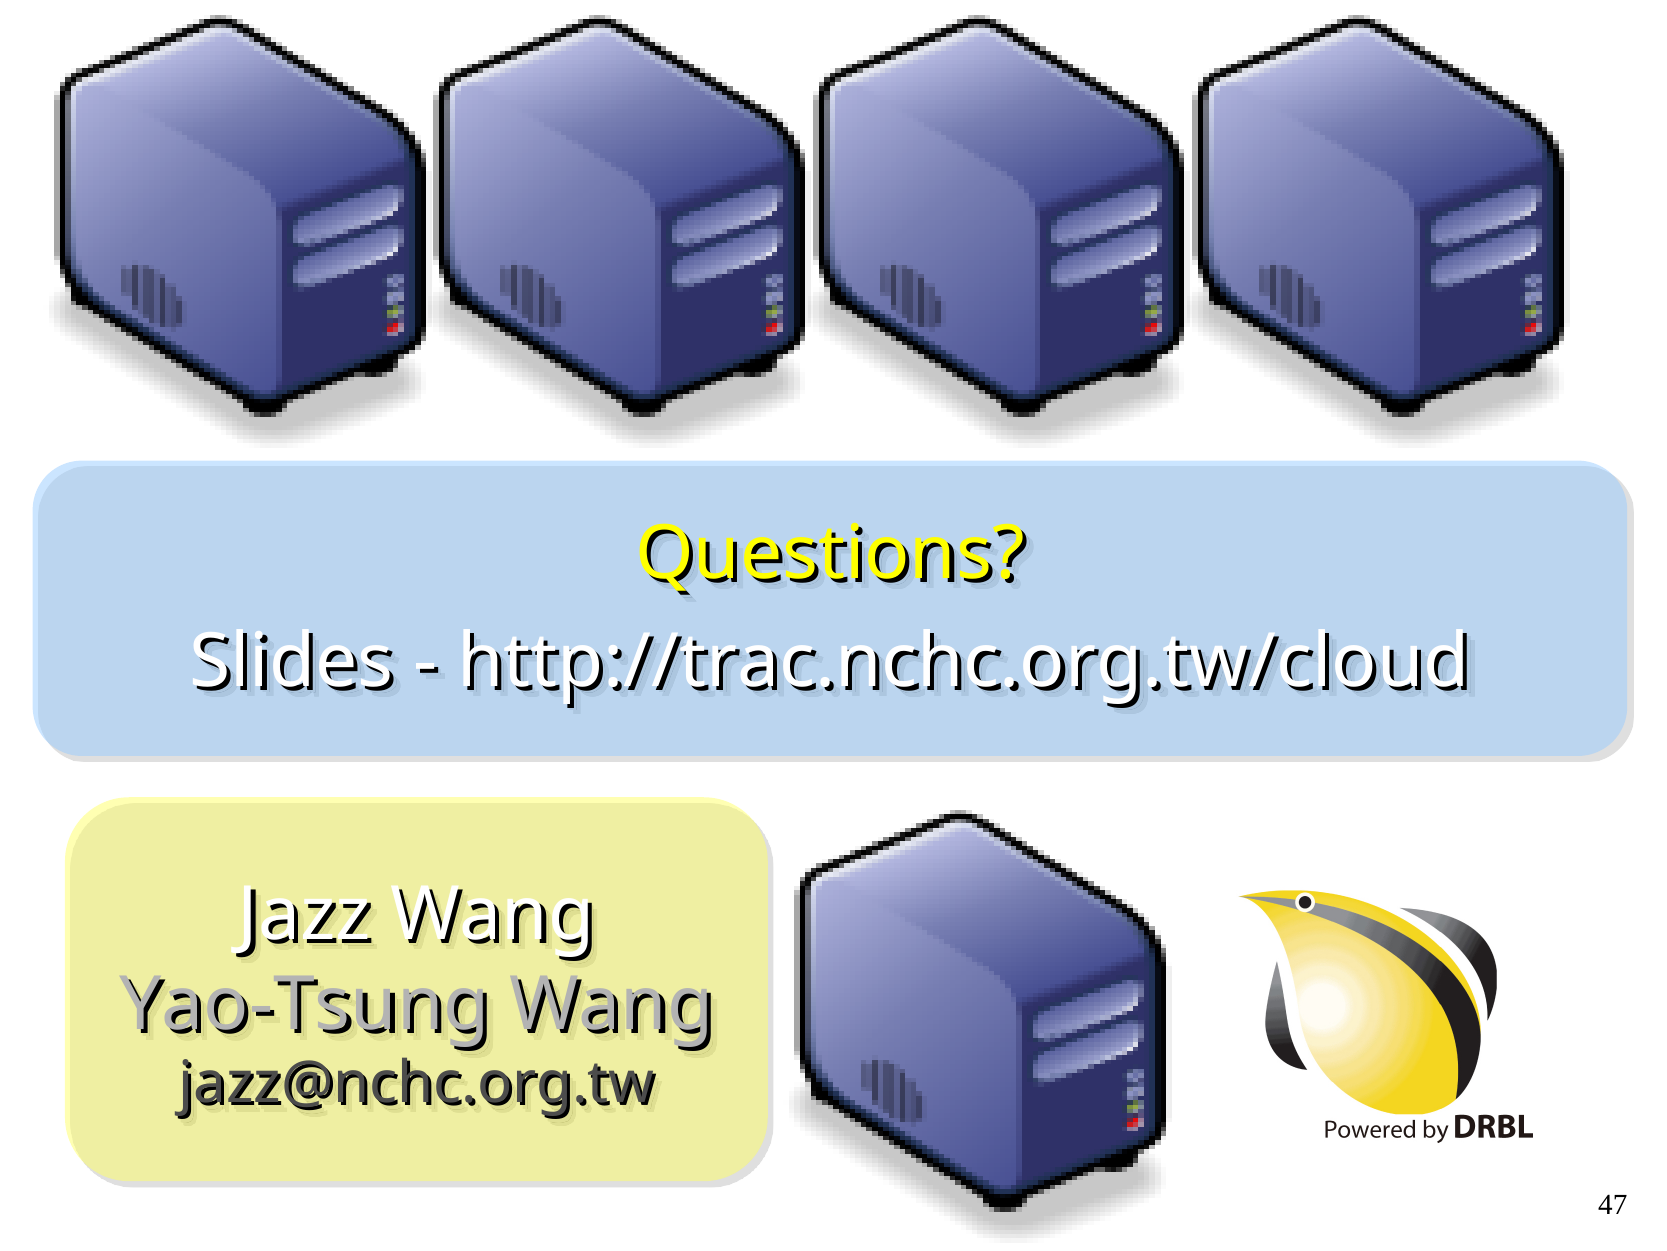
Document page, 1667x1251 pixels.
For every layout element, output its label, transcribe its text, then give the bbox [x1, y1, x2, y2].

picture [1224, 874, 1548, 1152]
text_box Questions? Slides - http://trac.nchc.org.tw/cloud [32, 460, 1628, 756]
text_box Jazz Wang Yao-Tsung Wang jazz@nchc.org.tw [64, 797, 767, 1182]
picture [27, 2, 1609, 502]
picture [767, 797, 1211, 1251]
